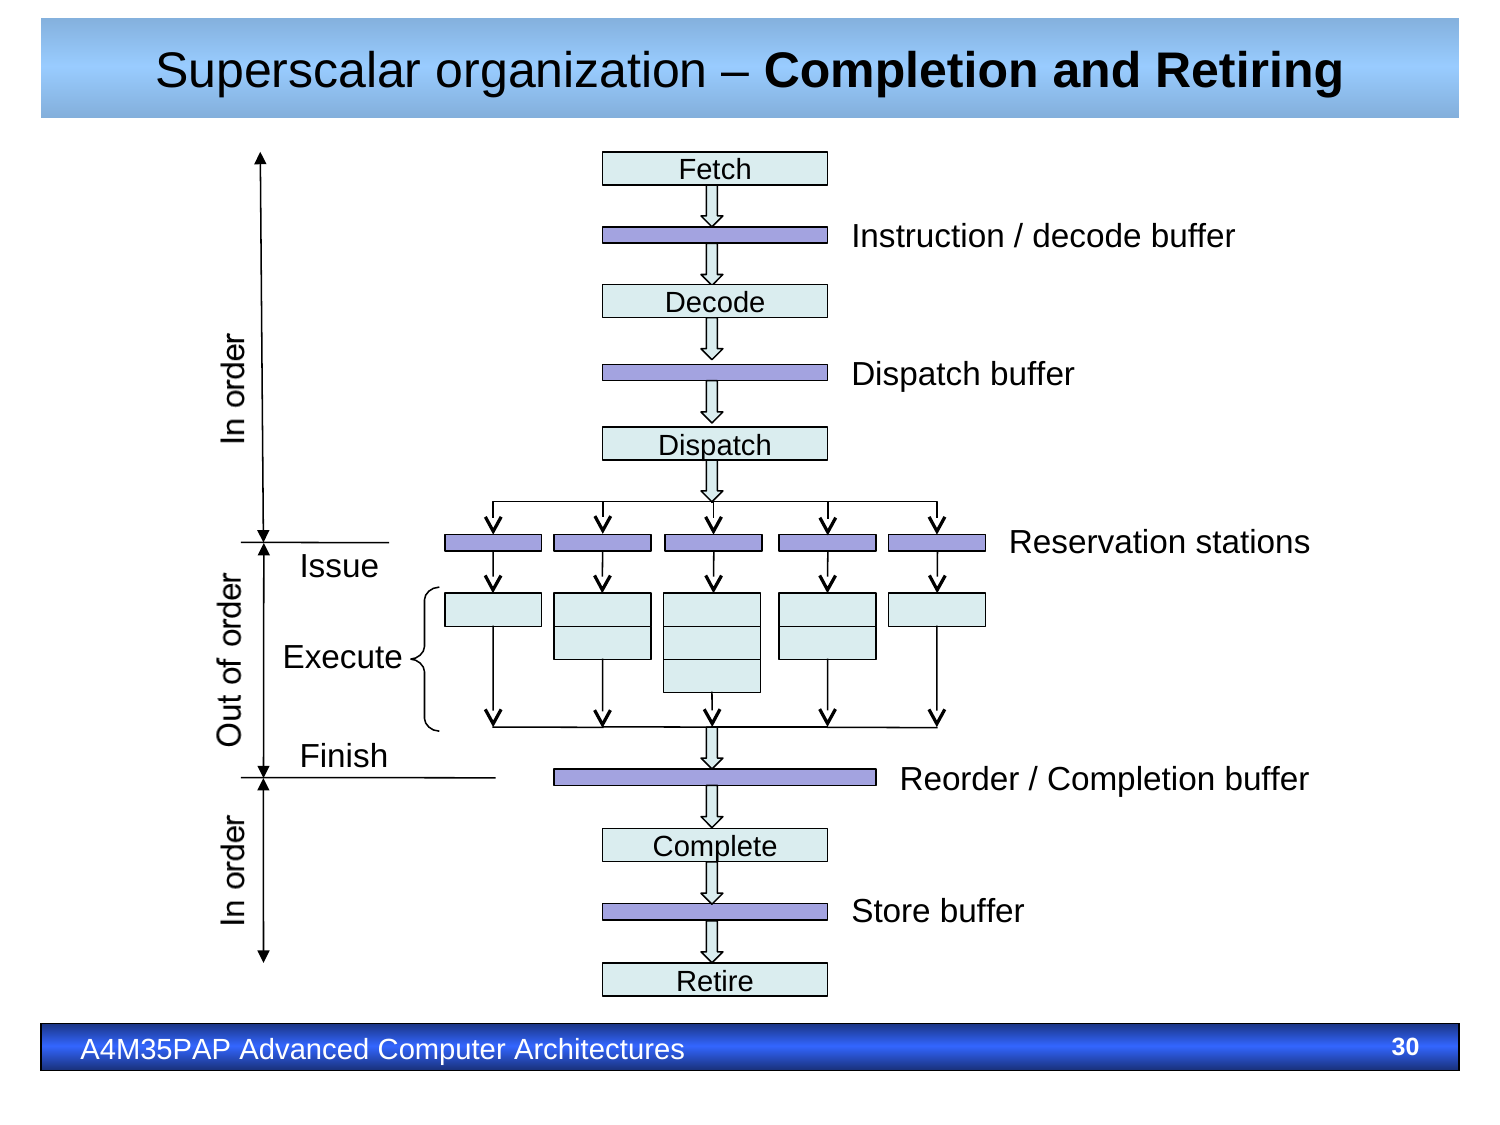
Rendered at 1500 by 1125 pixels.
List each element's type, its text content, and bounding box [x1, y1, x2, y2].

text_box [554, 728, 876, 828]
text_box [779, 593, 877, 660]
text_box [665, 534, 762, 552]
text_box Reorder / Completion buffer [876, 751, 1381, 803]
text_box [602, 185, 827, 284]
text_box [779, 534, 877, 552]
text_box Store buffer [827, 883, 1069, 935]
text_box [554, 593, 652, 660]
text_box [888, 534, 985, 552]
text_box [701, 318, 723, 360]
text_box Execute [417, 629, 500, 682]
text_box Dispatch [602, 426, 828, 460]
text_box Dispatch buffer [827, 346, 1355, 398]
text_box Execute [269, 629, 423, 682]
picture [183, 779, 273, 964]
text_box [602, 364, 827, 423]
text_box [888, 593, 986, 627]
text_box Retire [602, 962, 828, 996]
text_box [663, 593, 761, 693]
text_box Instruction / decode buffer [827, 208, 1355, 260]
text_box [602, 862, 827, 962]
text_box Decode [602, 284, 828, 318]
text_box [444, 593, 542, 627]
text_box Complete [602, 828, 828, 862]
text_box Reservation stations [985, 514, 1402, 567]
text_box [444, 534, 542, 552]
picture [183, 207, 273, 466]
text_box Fetch [602, 151, 828, 185]
text_box Finish [275, 727, 517, 780]
text_box Issue [275, 538, 517, 590]
text_box [701, 460, 723, 501]
text_box [554, 534, 652, 552]
picture [178, 552, 269, 768]
title Superscalar organization – Completion and Retiring [41, 18, 1459, 118]
